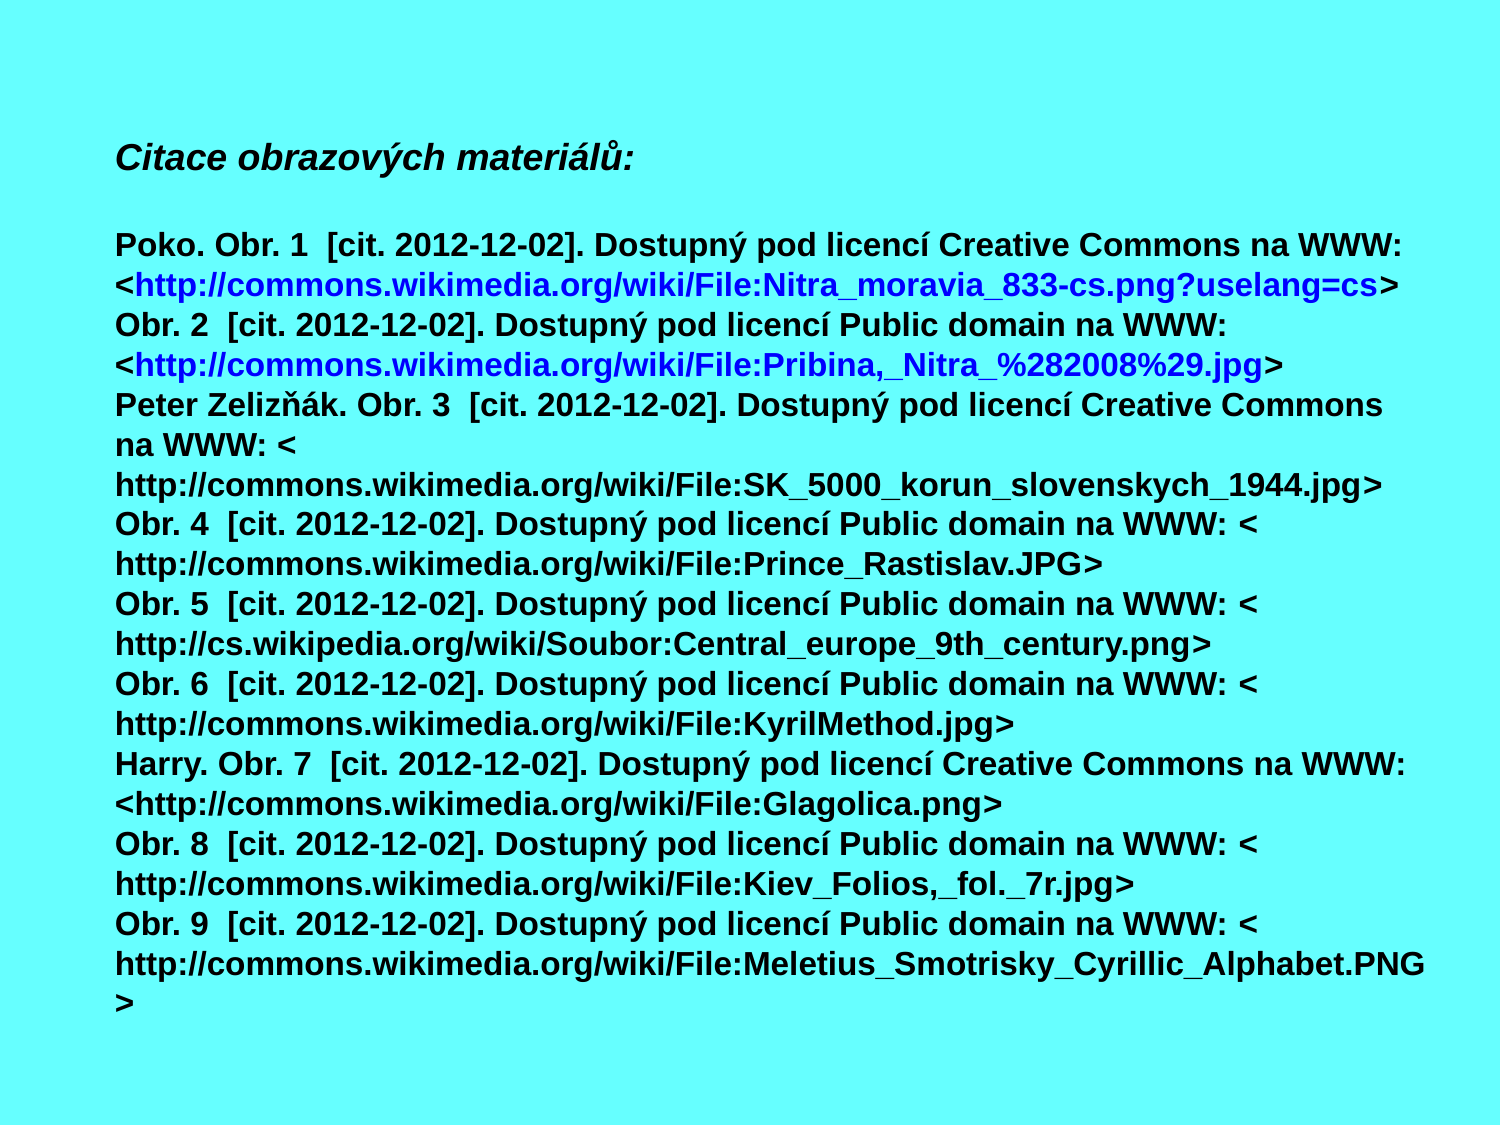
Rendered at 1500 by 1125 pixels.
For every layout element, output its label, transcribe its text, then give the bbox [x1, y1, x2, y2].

text_box Citace obrazových materiálů: Poko. Obr. 1 [cit. 2012-12-02]. Dostupný pod licencí Creative Commons na WWW: <http://commons.wikimedia.org/wiki/File:Nitra_moravia_833-cs.png?uselang=cs> Obr. 2 [cit. 2012-12-02]. Dostupný pod licencí Public domain na WWW: <http://commons.wikimedia.org/wiki/File:Pribina,_Nitra_%282008%29.jpg> Peter Zelizňák. Obr. 3 [cit. 2012-12-02]. Dostupný pod licencí Creative Commons na WWW: <http://commons.wikimedia.org/wiki/File:SK_5000_korun_slovenskych_1944.jpg> Obr. 4 [cit. 2012-12-02]. Dostupný pod licencí Public domain na WWW: <http://commons.wikimedia.org/wiki/File:Prince_Rastislav.JPG> Obr. 5 [cit. 2012-12-02]. Dostupný pod licencí Public domain na WWW: <http://cs.wikipedia.org/wiki/Soubor:Central_europe_9th_century.png> Obr. 6 [cit. 2012-12-02]. Dostupný pod licencí Public domain na WWW: <http://commons.wikimedia.org/wiki/File:KyrilMethod.jpg> Harry. Obr. 7 [cit. 2012-12-02]. Dostupný pod licencí Creative Commons na WWW: <http://commons.wikimedia.org/wiki/File:Glagolica.png> Obr. 8 [cit. 2012-12-02]. Dostupný pod licencí Public domain na WWW: <http://commons.wikimedia.org/wiki/File:Kiev_Folios,_fol._7r.jpg> Obr. 9 [cit. 2012-12-02]. Dostupný pod licencí Public domain na WWW: <http://commons.wikimedia.org/wiki/File:Meletius_Smotrisky_Cyrillic_Alphabet.PNG> [100, 125, 1447, 1030]
